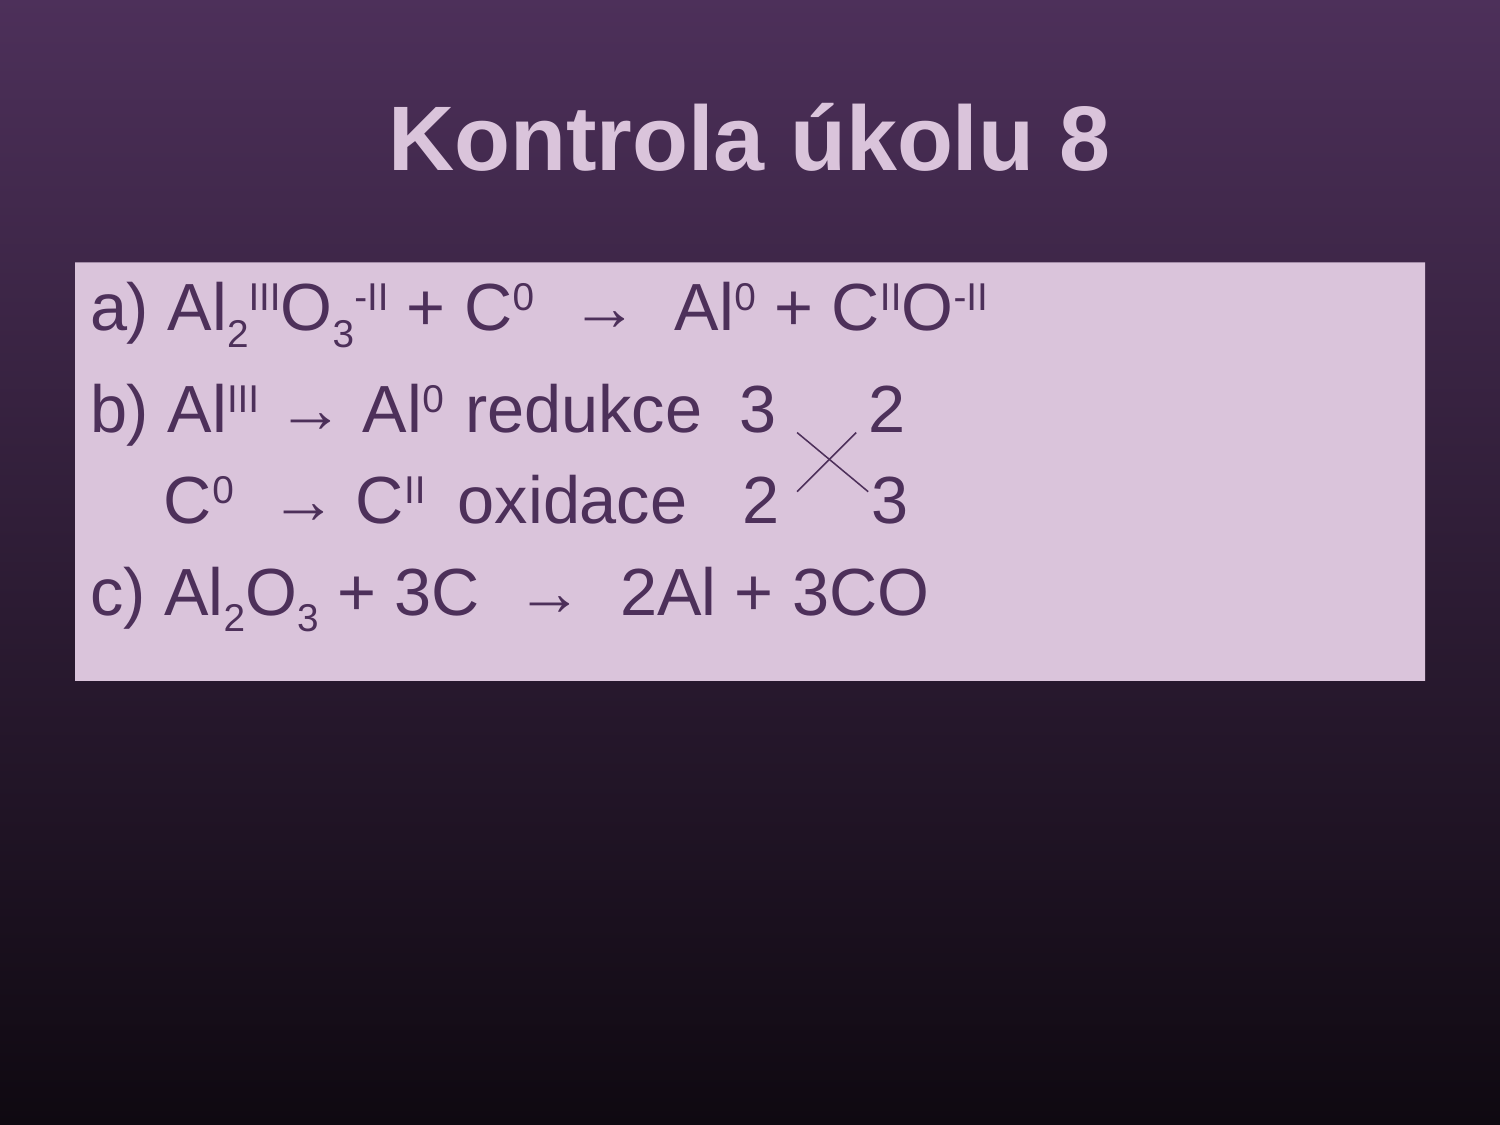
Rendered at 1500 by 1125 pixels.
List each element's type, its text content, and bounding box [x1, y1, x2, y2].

list a) Al2IIIO3-II + C0 → Al0 + CIIO-II b) AlIII → Al0 redukce 3 2 C0 → CII oxidace 2 3 c) Al2O3 + 3C → 2Al + 3CO [75, 262, 1426, 681]
title Kontrola úkolu 8 [75, 45, 1426, 233]
